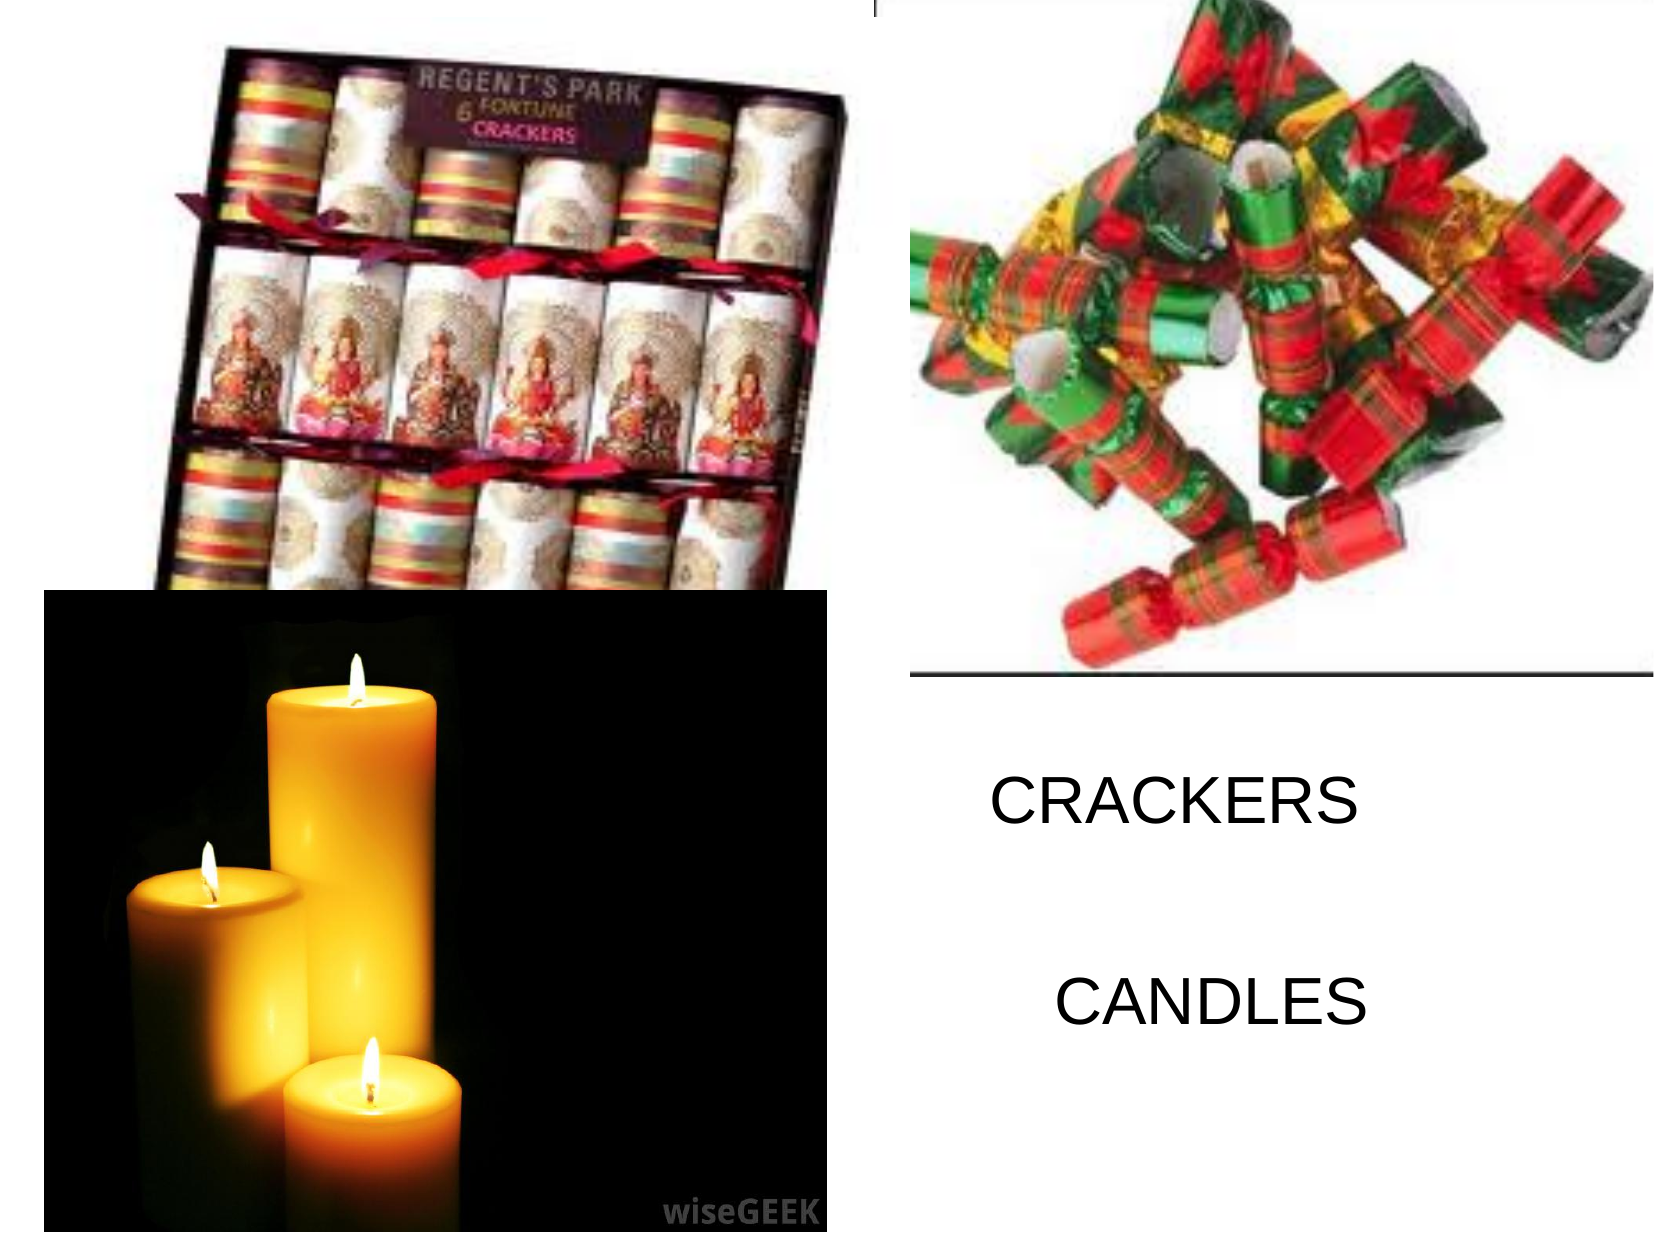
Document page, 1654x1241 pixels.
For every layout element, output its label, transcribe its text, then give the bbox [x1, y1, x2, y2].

text_box CANDLES [1039, 956, 1385, 1047]
text_box CRACKERS [974, 755, 1441, 846]
picture [44, 0, 1654, 1232]
